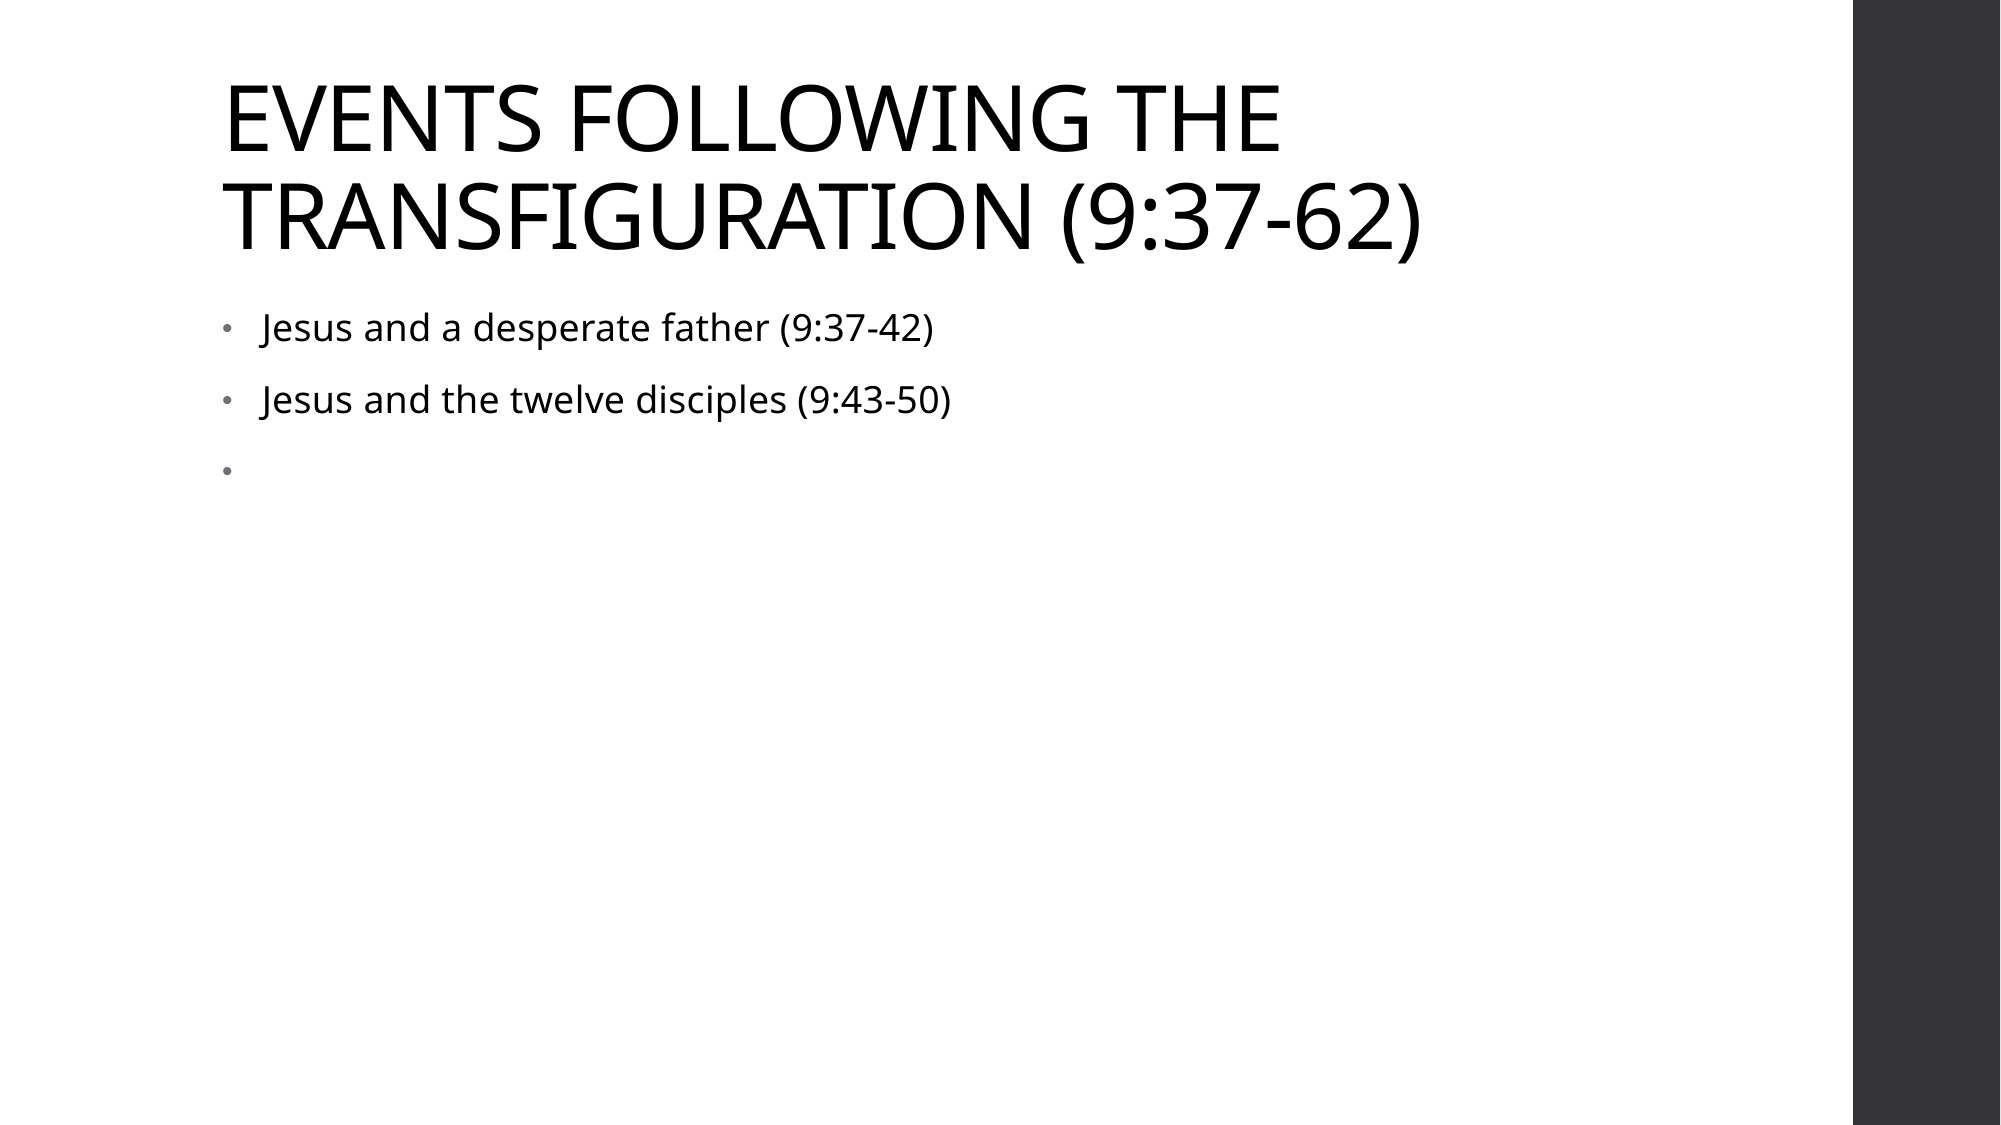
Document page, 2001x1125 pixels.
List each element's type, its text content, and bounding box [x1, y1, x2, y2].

title EVENTS FOLLOWING THE TRANSFIGURATION (9:37-62) [206, 60, 1797, 278]
list Jesus and a desperate father (9:37-42) Jesus and the twelve disciples (9:43-50) [206, 299, 1617, 1014]
